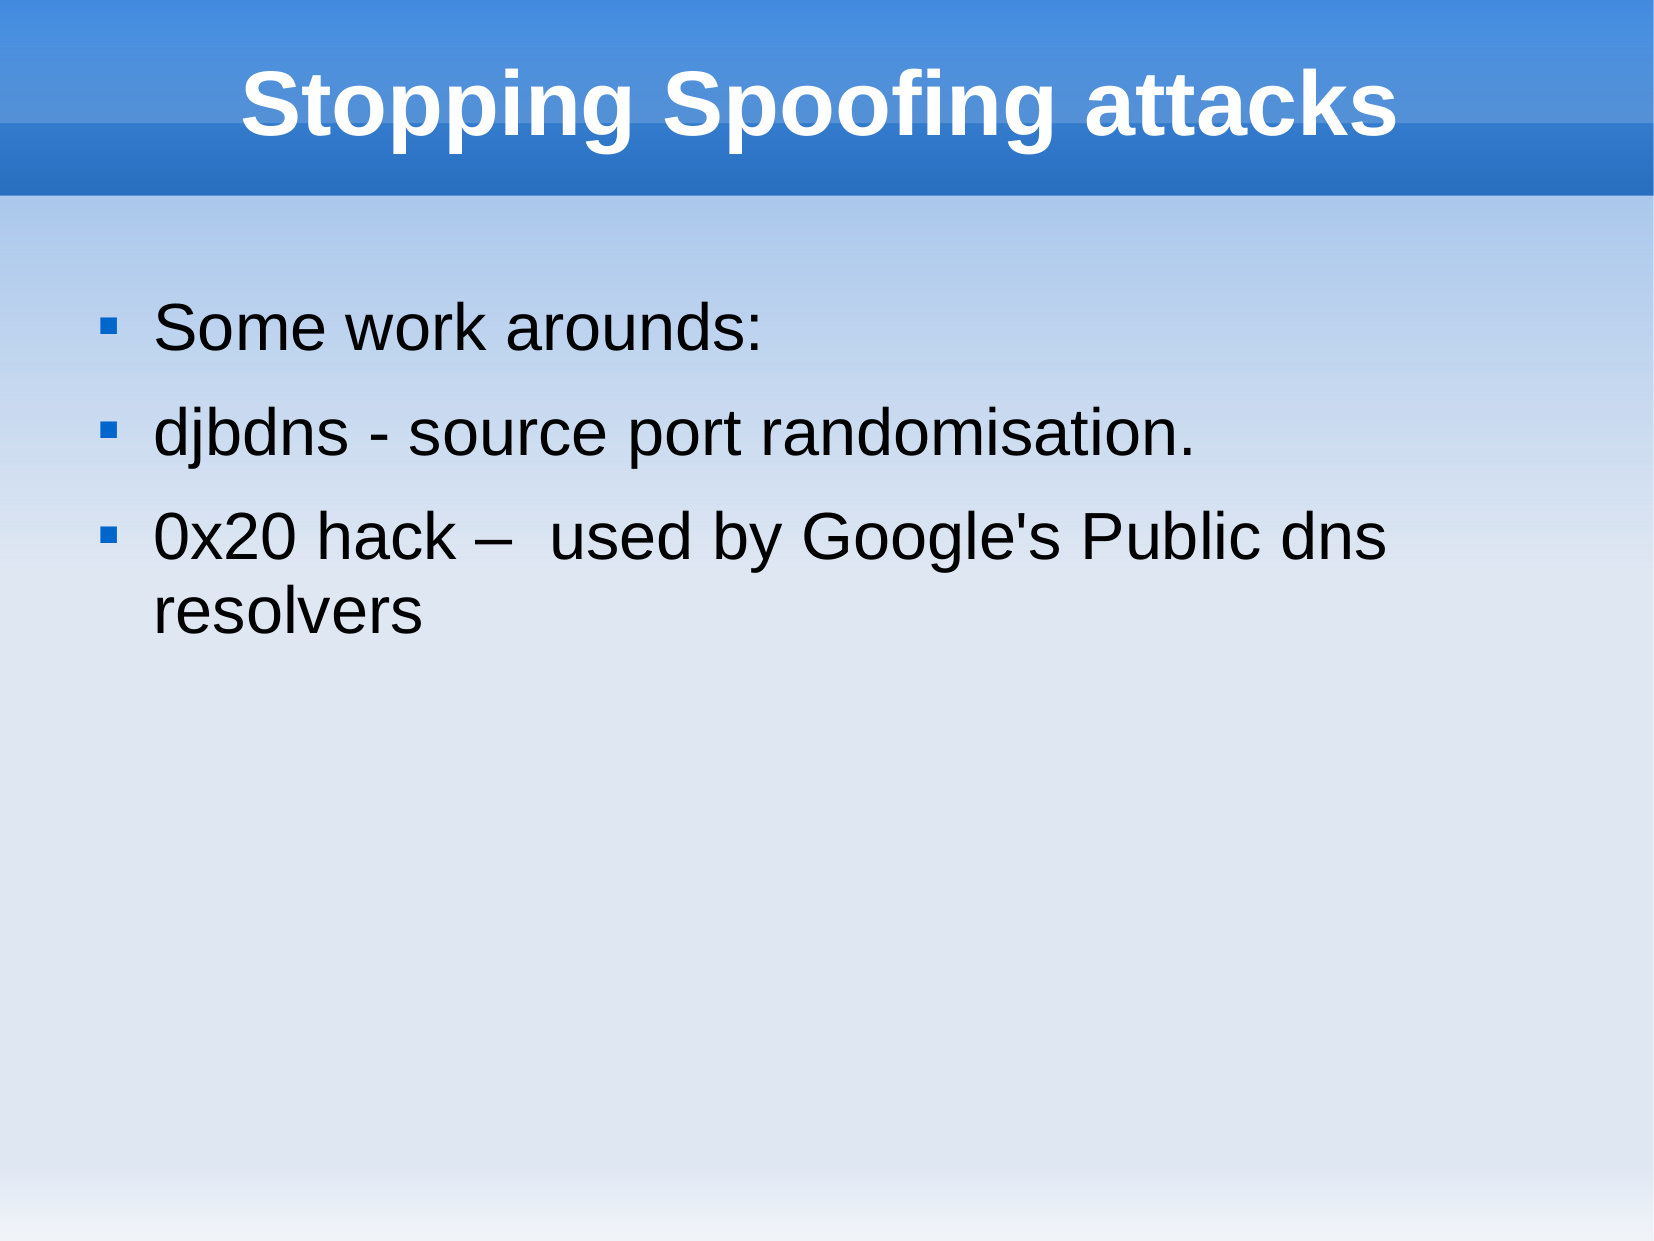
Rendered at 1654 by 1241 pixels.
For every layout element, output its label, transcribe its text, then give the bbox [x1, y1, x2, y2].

title Stopping Spoofing attacks [76, 7, 1565, 200]
picture [0, 0, 1654, 1241]
list Some work arounds: djbdns - source port randomisation. 0x20 hack – used by Google's Public dns resolvers [82, 290, 1571, 1094]
